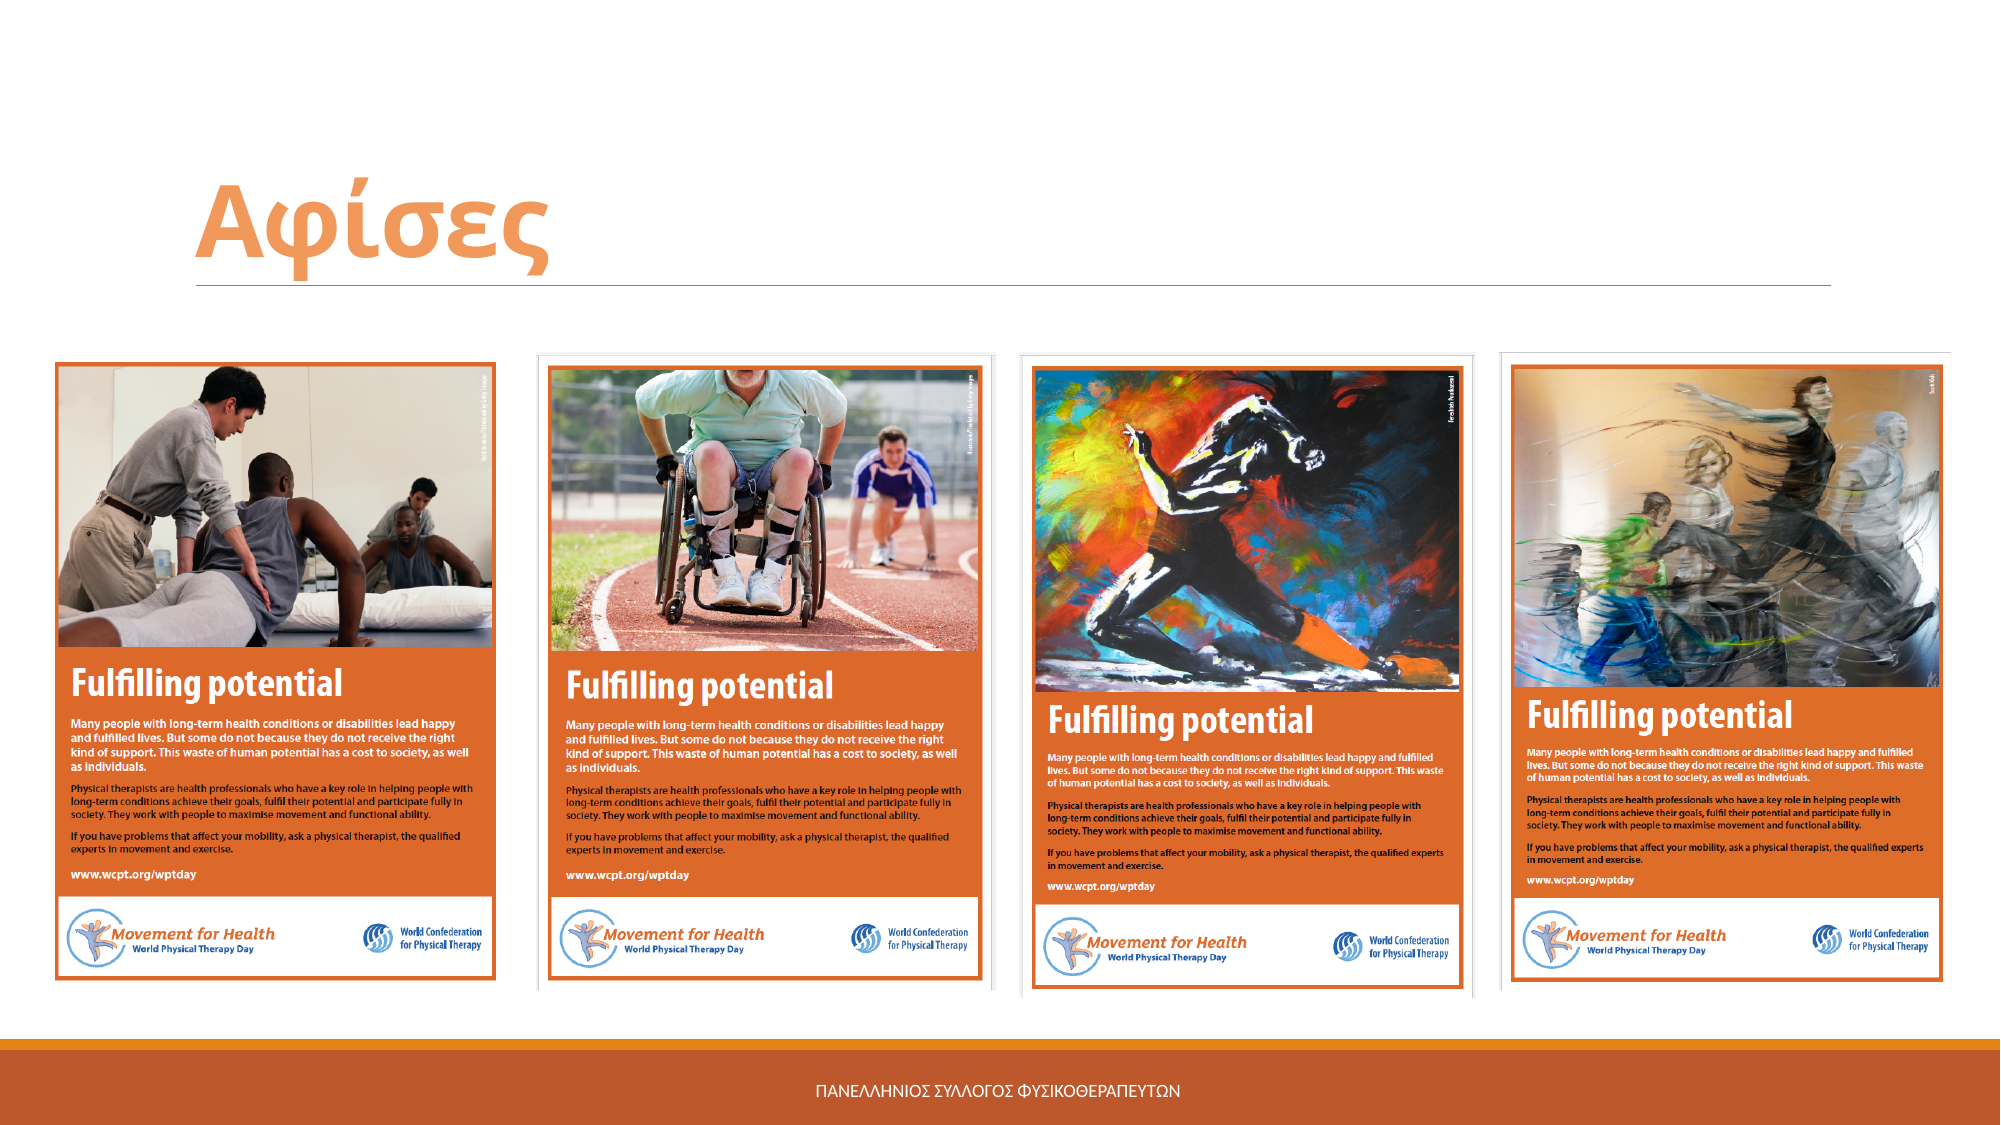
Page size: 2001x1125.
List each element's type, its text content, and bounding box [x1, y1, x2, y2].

text_box ΠΑΝΕΛΛΗΝΙΟΣ ΣΥΛΛΟΓΟΣ ΦΥΣΙΚΟΘΕΡΑΠΕΥΤΩΝ [604, 1059, 1396, 1120]
title Αφίσες [180, 47, 1831, 286]
picture [47, 352, 499, 998]
picture [1019, 352, 1476, 998]
picture [536, 352, 996, 998]
picture [1498, 352, 1952, 998]
